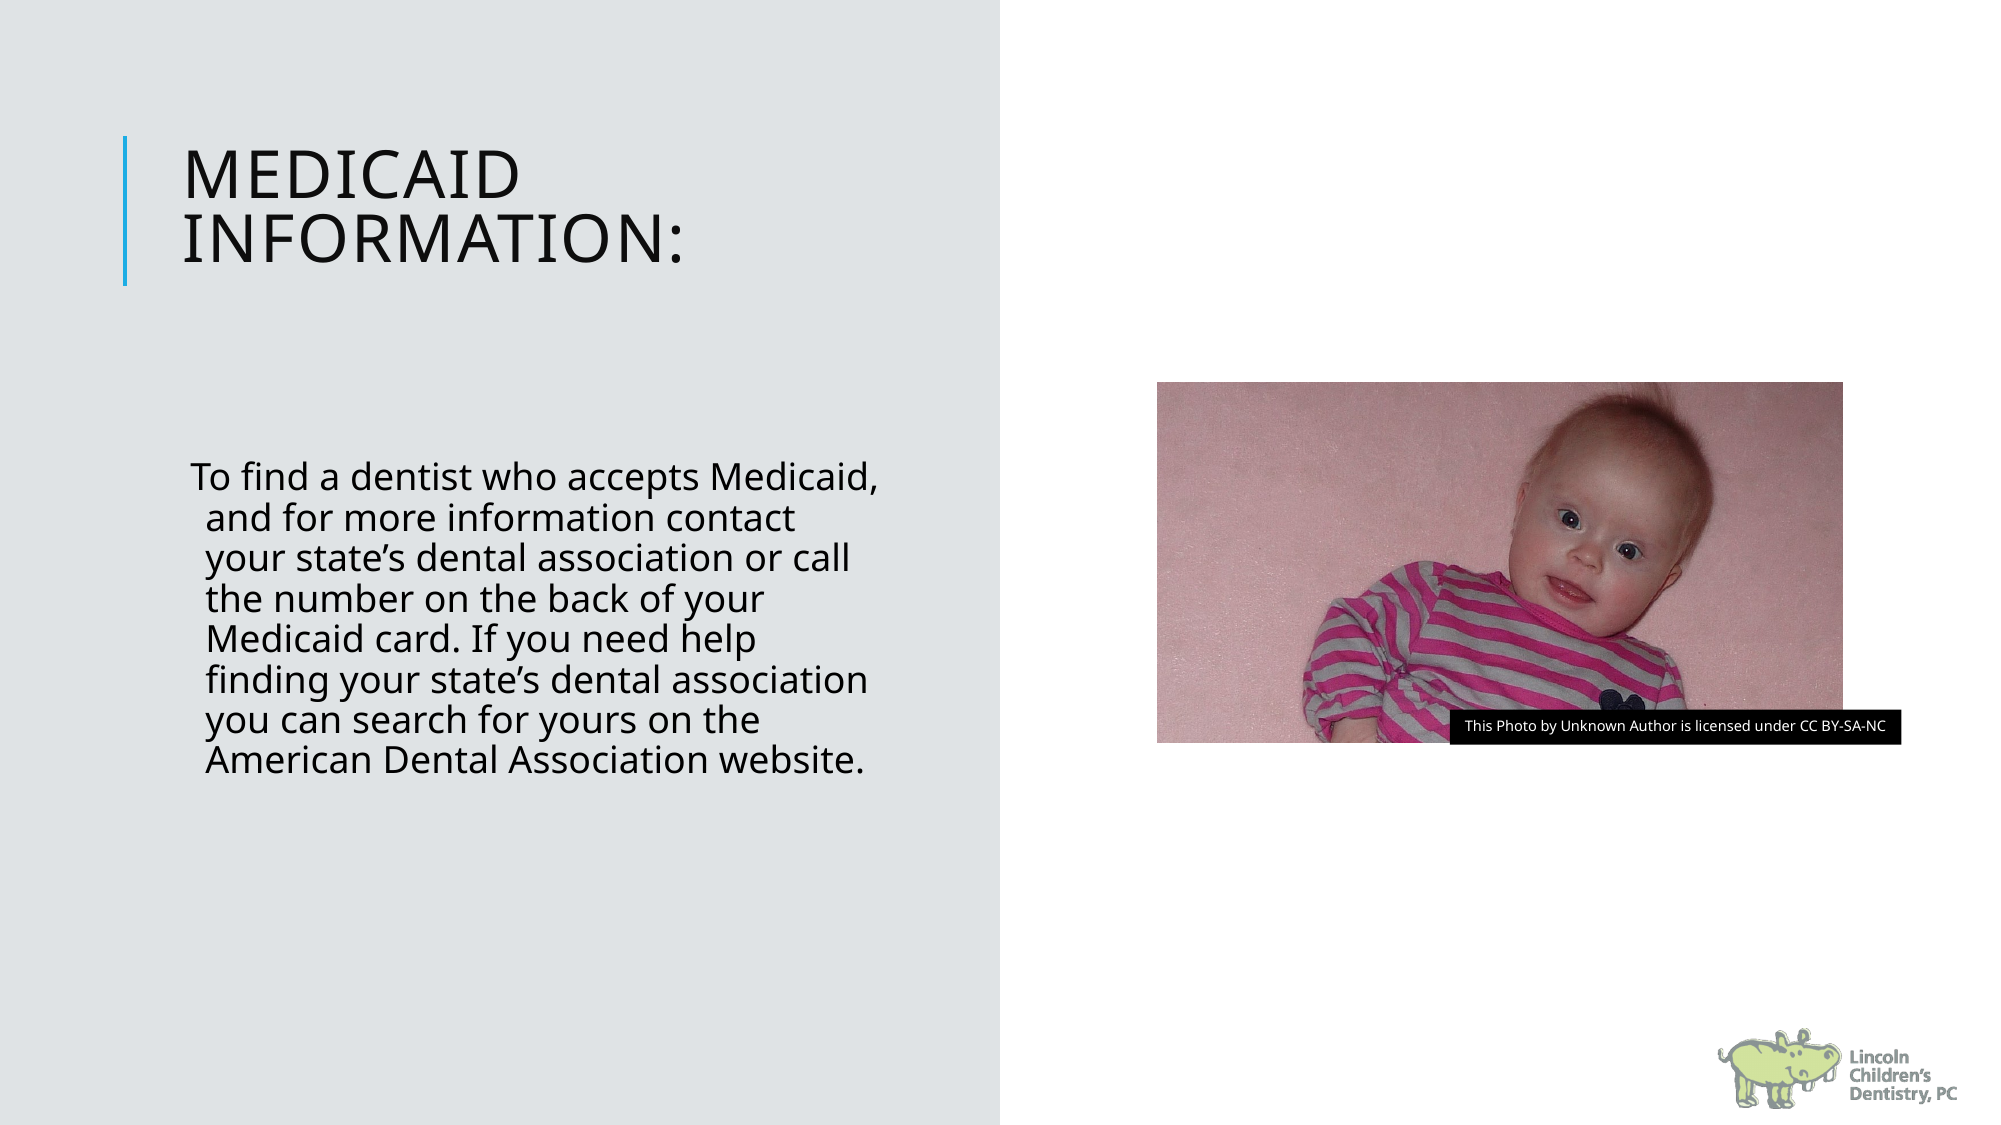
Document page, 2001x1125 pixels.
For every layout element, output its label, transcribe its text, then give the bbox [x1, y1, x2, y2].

picture [1157, 382, 1843, 743]
picture [1717, 1028, 1957, 1109]
list To find a dentist who accepts Medicaid, and for more information contact your state’s dental association or call the number on the back of your Medicaid card. If you need help finding your state’s dental association you can search for yours on the American Dental Association website. [168, 375, 889, 1021]
text_box This Photo by Unknown Author is licensed under CC BY-SA-NC [1449, 709, 1843, 743]
text_box [0, 0, 1000, 1125]
title Medicaid information: [168, 75, 889, 363]
